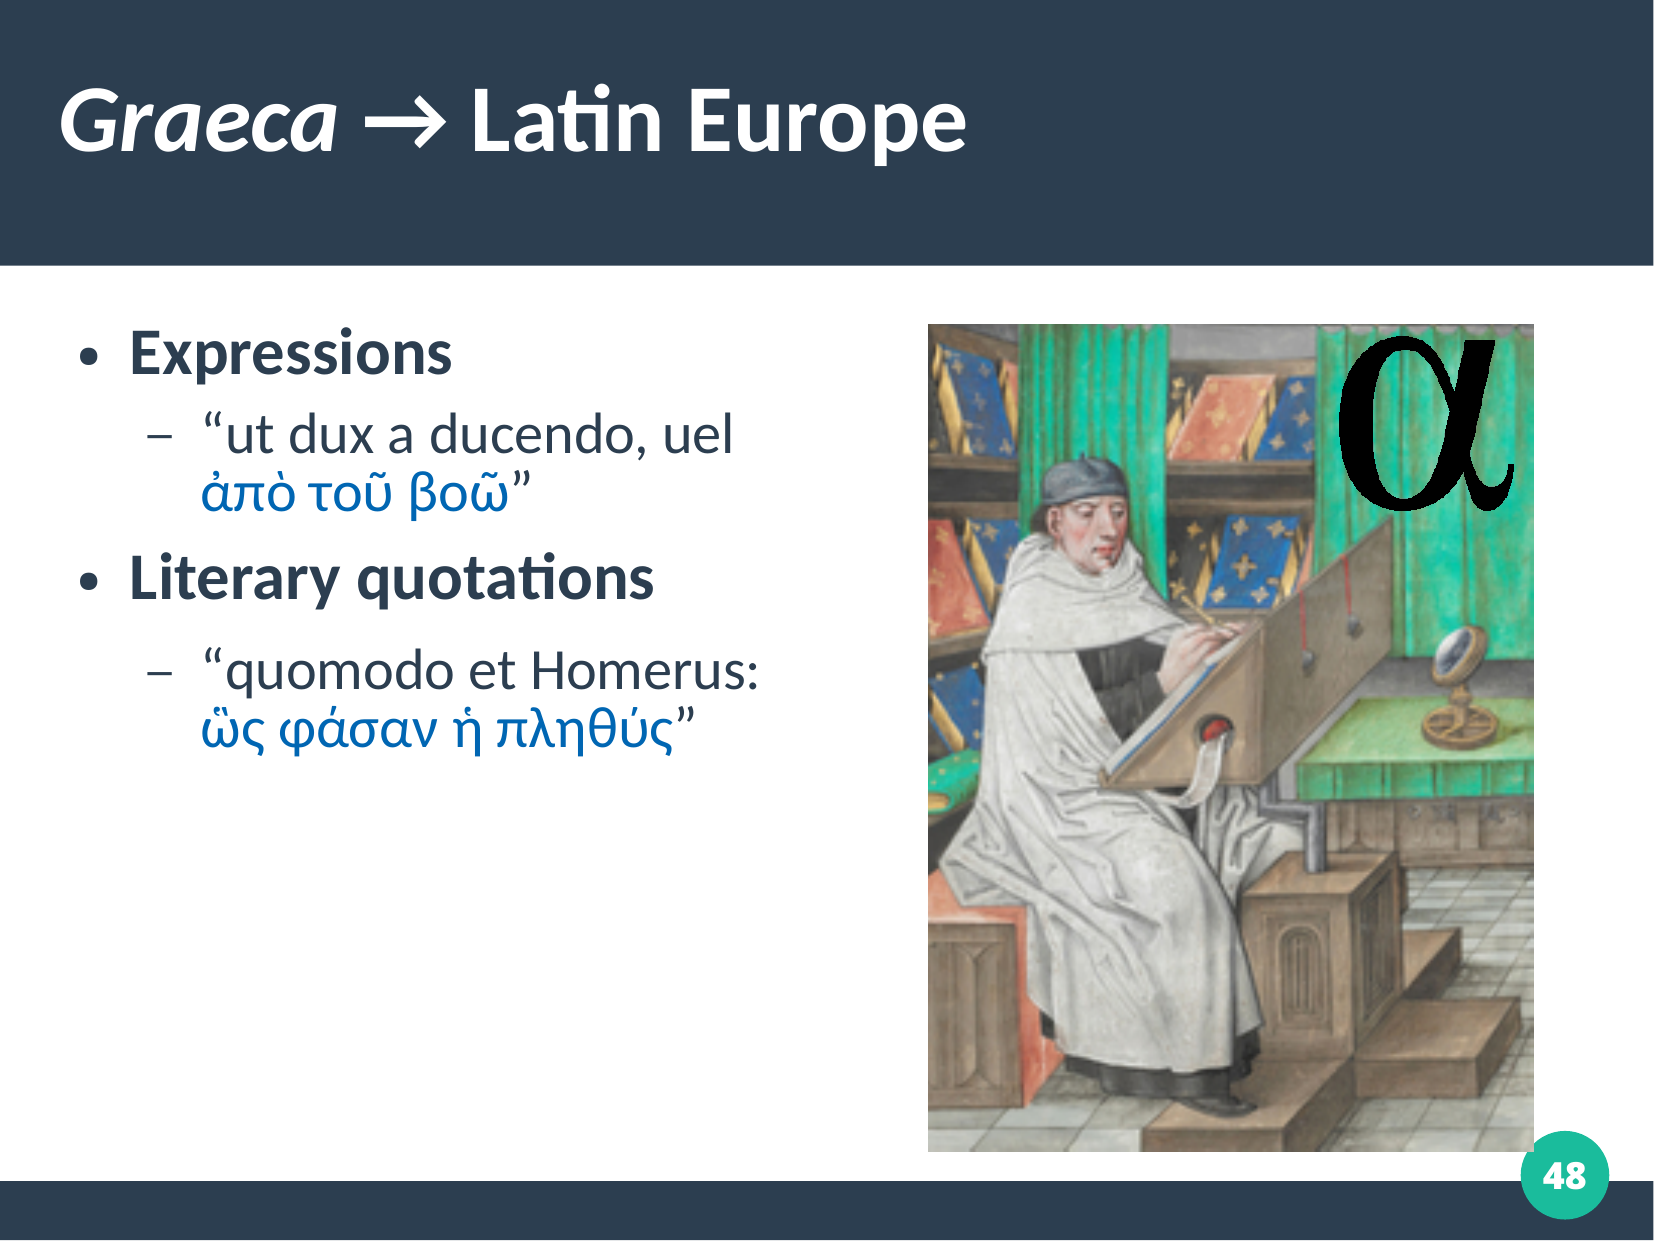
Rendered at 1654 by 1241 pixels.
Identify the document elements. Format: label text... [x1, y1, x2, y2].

picture [928, 247, 1534, 1152]
list Expressions “ut dux a ducendo, uel ἀπὸ τοῦ βοῶ” Literary quotations “quomodo et Homerus: ὣς φάσαν ἡ πληθύς” [59, 324, 809, 1152]
title Graeca → Latin Europe [59, 49, 1595, 207]
